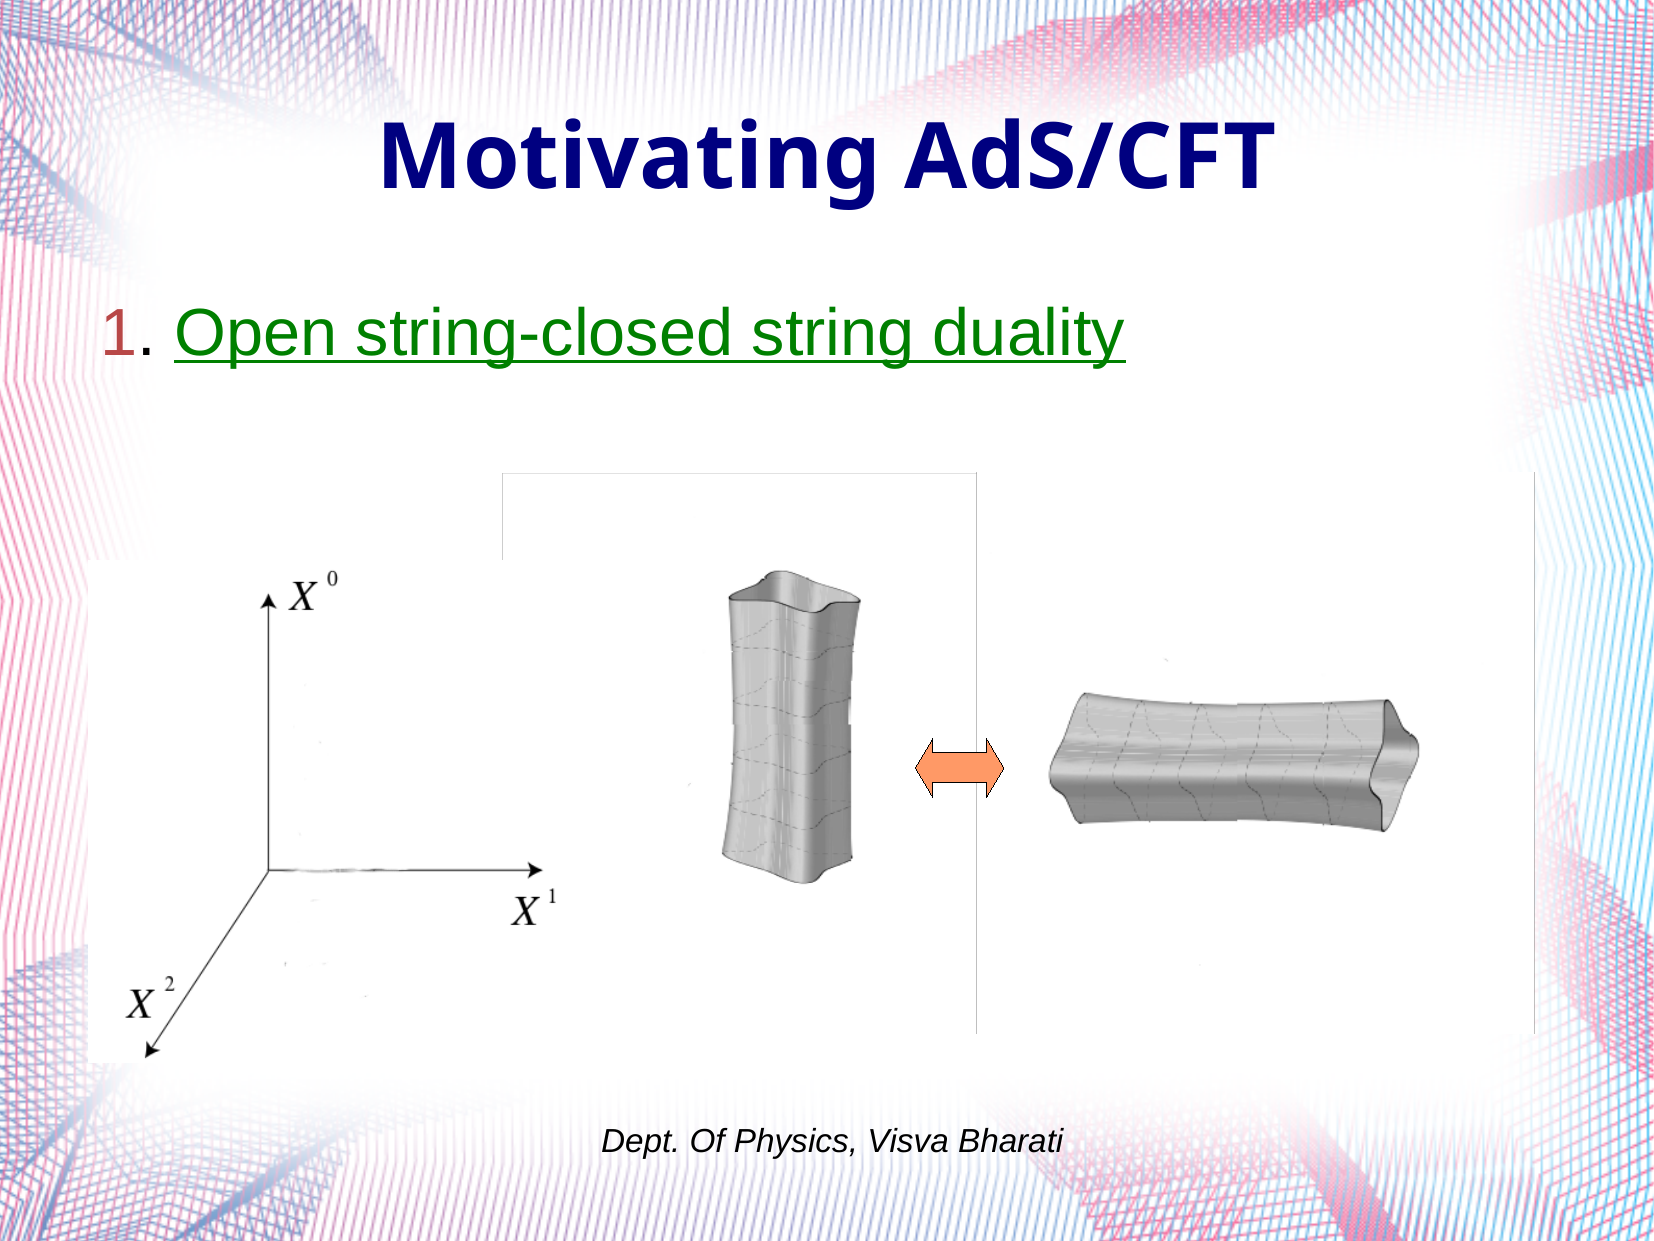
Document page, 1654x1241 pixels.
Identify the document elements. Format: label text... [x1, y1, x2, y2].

list 1. Open string-closed string duality [29, 295, 1572, 475]
text_box [915, 738, 1004, 798]
title Motivating AdS/CFT [82, 49, 1571, 257]
picture [0, 0, 1654, 1241]
list Dept. Of Physics, Visva Bharati [295, 1122, 1300, 1182]
